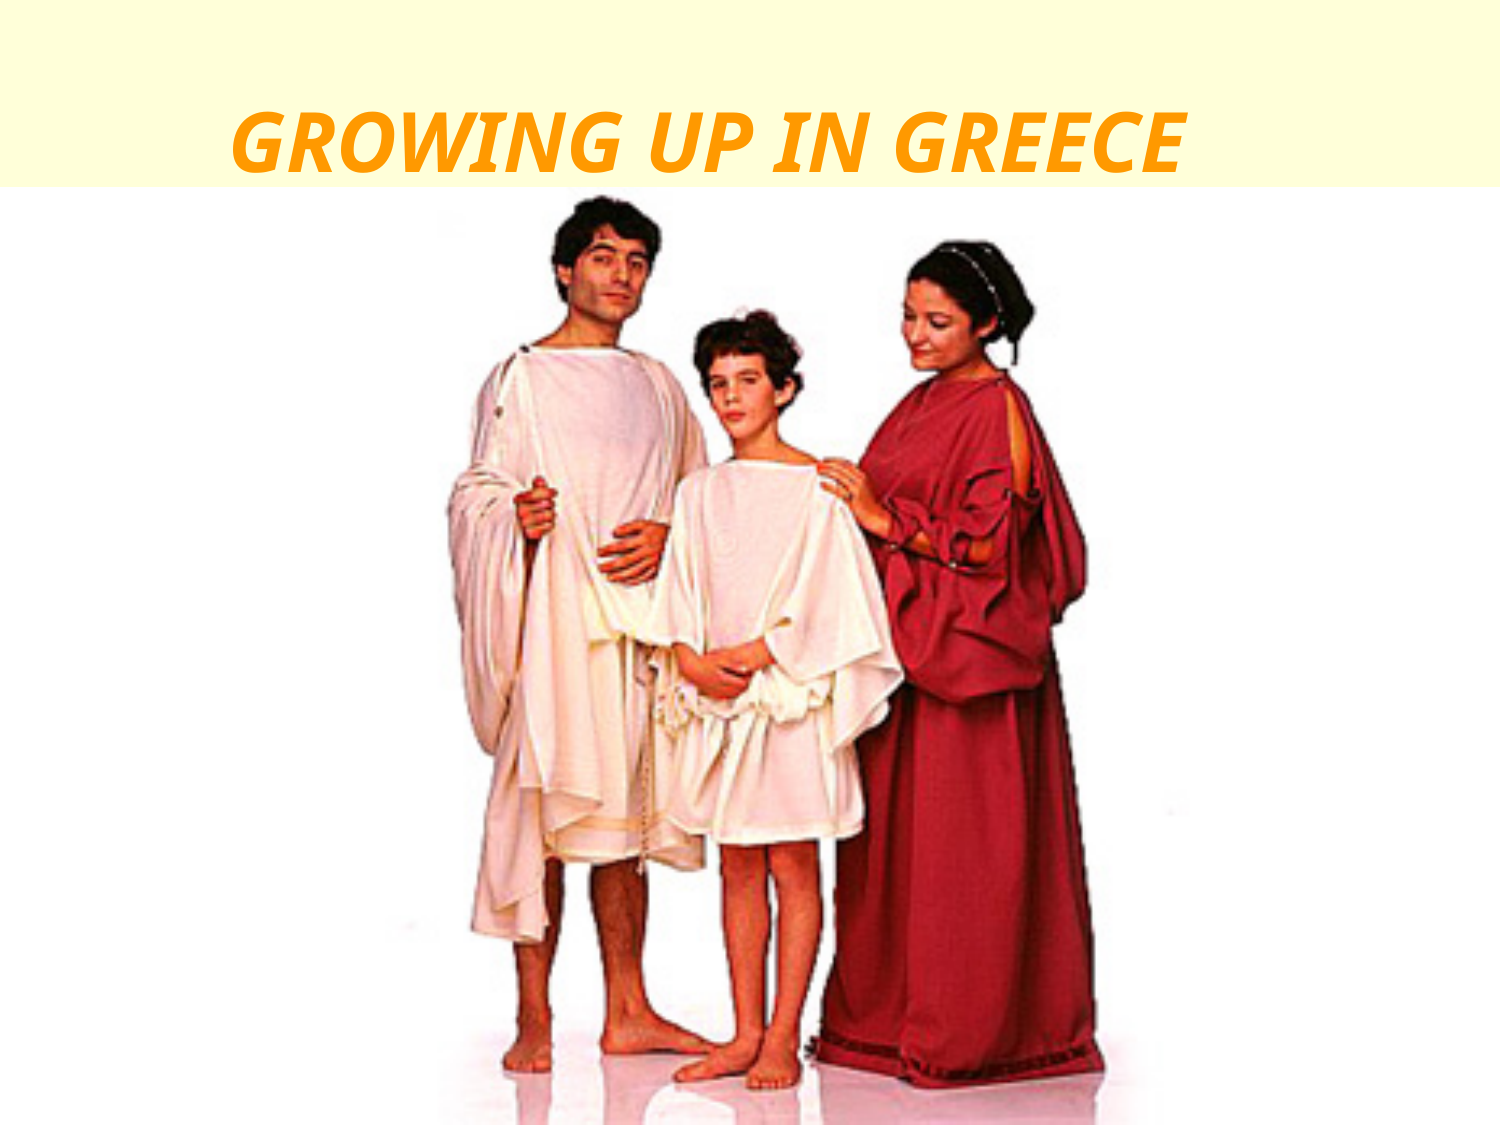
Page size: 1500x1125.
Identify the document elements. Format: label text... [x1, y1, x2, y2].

picture [0, 187, 1500, 1125]
title GROWING UP IN GREECE [0, 45, 1350, 187]
